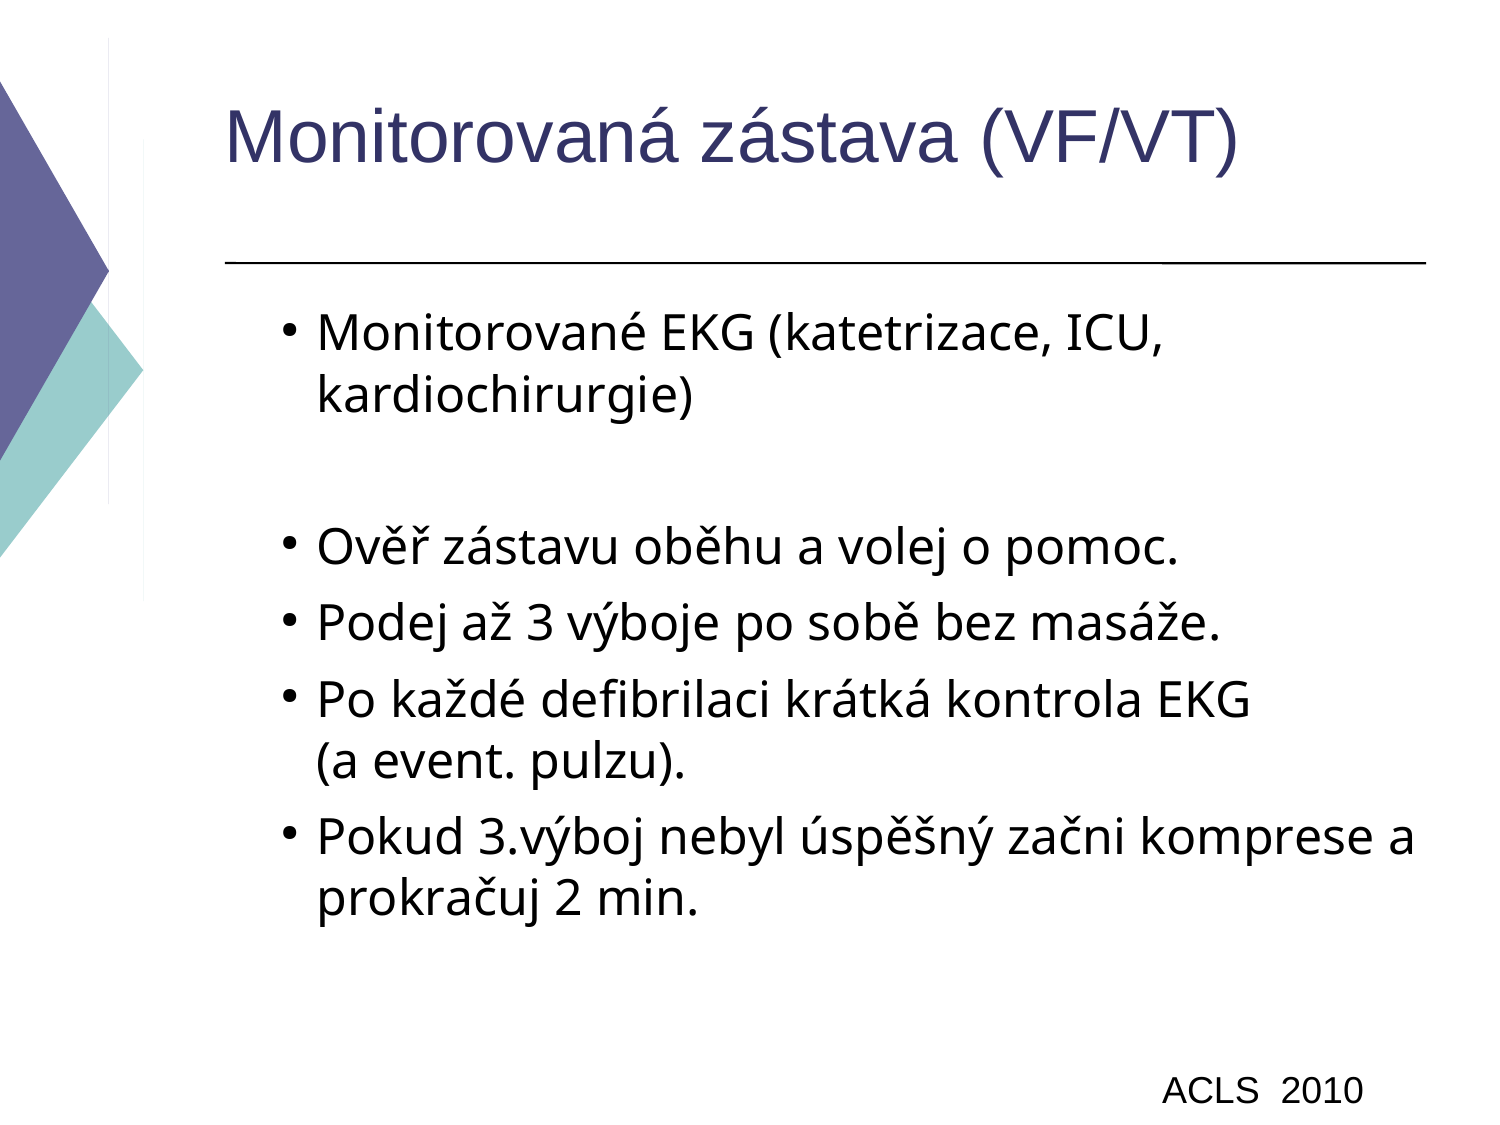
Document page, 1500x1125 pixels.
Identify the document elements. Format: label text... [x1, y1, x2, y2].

text_box ACLS 2010 [1147, 1064, 1379, 1125]
title Monitorovaná zástava (VF/VT) [224, 41, 1424, 236]
list Monitorované EKG (katetrizace, ICU, kardiochirurgie) Ověř zástavu oběhu a volej o pomoc. Podej až 3 výboje po sobě bez masáže. Po každé defibrilaci krátká kontrola EKG (a event. pulzu). Pokud 3.výboj nebyl úspěšný začni komprese a prokračuj 2 min. [224, 299, 1423, 1083]
